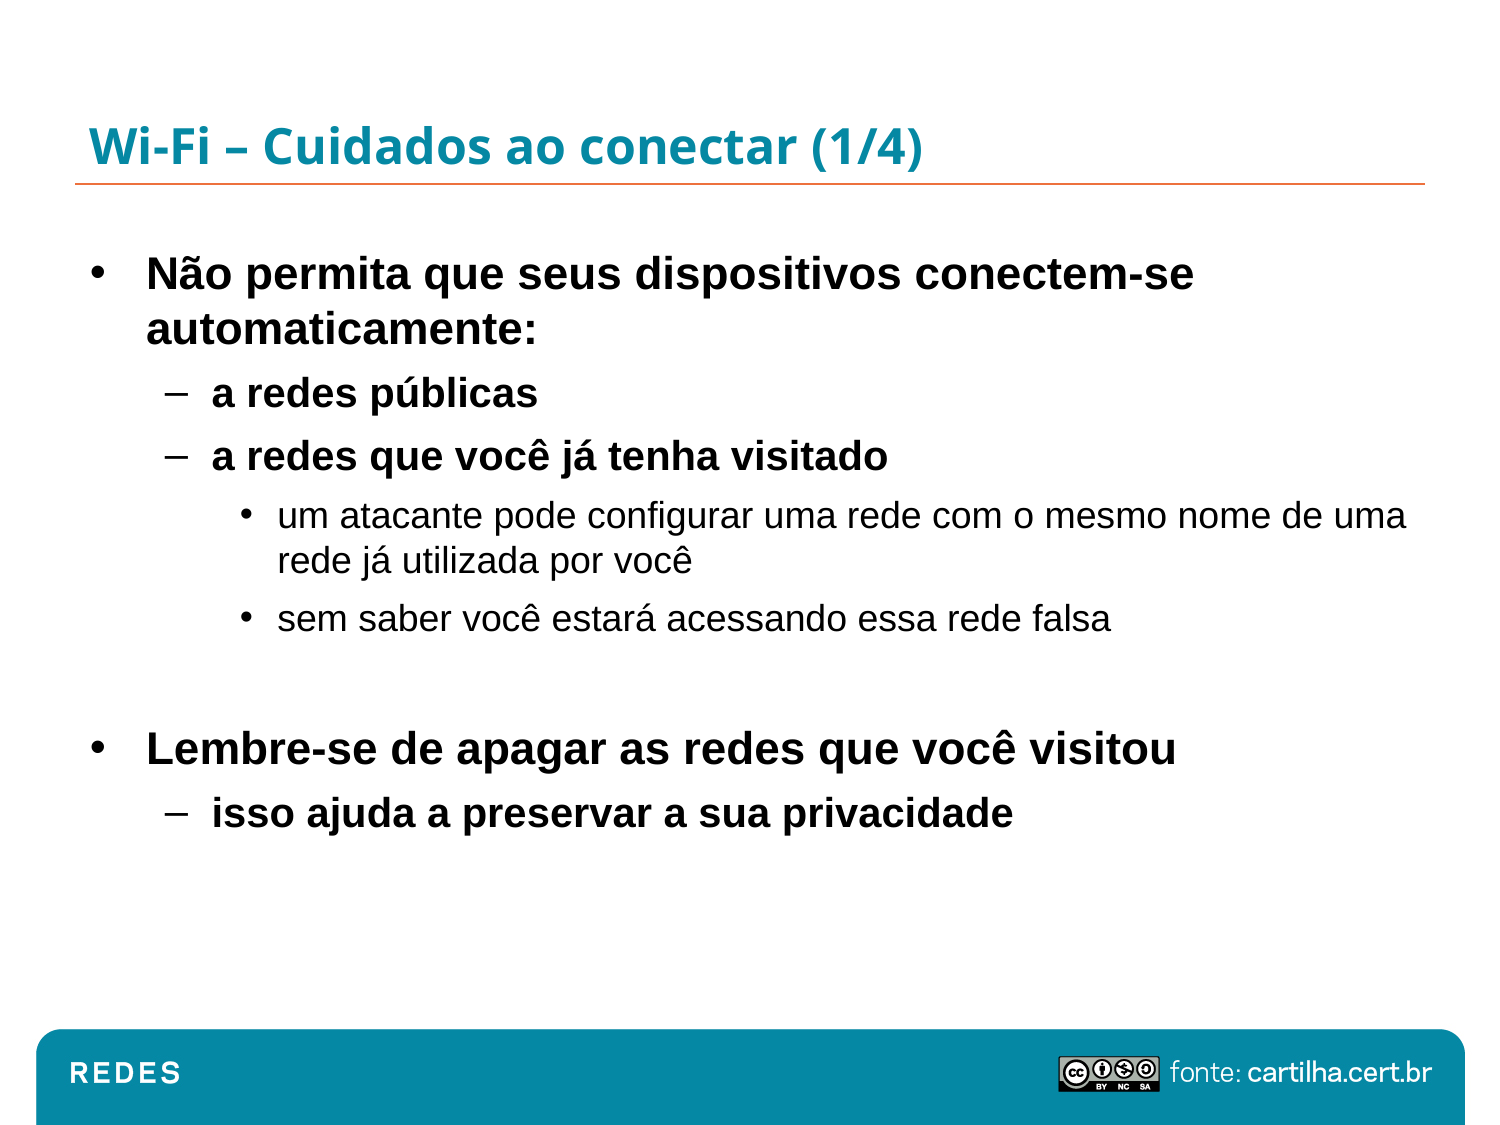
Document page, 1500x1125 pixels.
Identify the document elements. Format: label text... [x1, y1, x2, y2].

title Wi-Fi – Cuidados ao conectar (1/4) [75, 54, 1425, 182]
picture [0, 0, 1500, 1125]
list Não permita que seus dispositivos conectem-se automaticamente: a redes públicas a redes que você já tenha visitado um atacante pode configurar uma rede com o mesmo nome de uma rede já utilizada por você sem saber você estará acessando essa rede falsa Lembre-se de apagar as redes que você visitou isso ajuda a preservar a sua privacidade [75, 236, 1425, 979]
